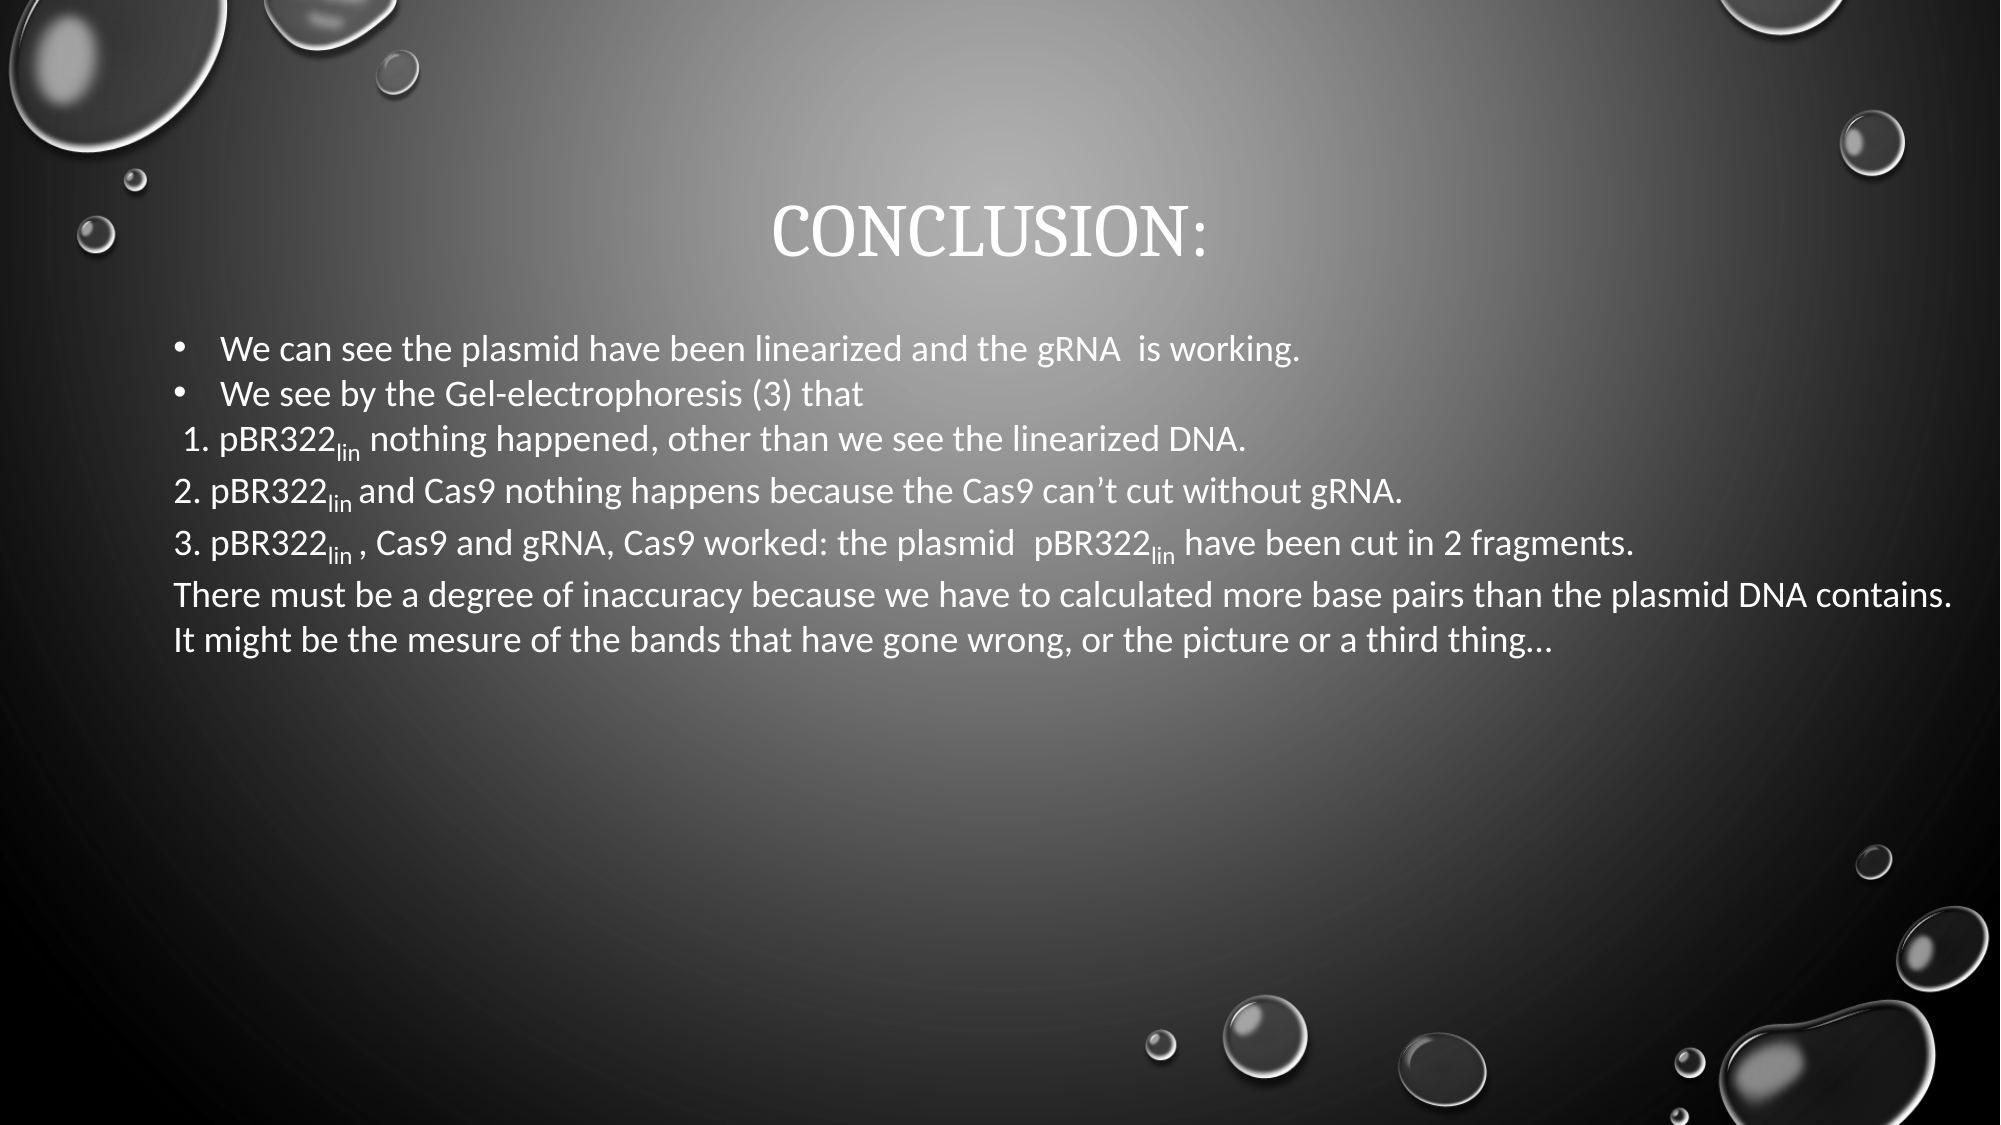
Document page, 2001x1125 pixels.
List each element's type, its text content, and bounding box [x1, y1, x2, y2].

title Conclusion: [149, 101, 1851, 364]
text_box We can see the plasmid have been linearized and the gRNA is working. We see by the Gel-electrophoresis (3) that 1. pBR322lin nothing happened, other than we see the linearized DNA. 2. pBR322lin and Cas9 nothing happens because the Cas9 can’t cut without gRNA. 3. pBR322lin , Cas9 and gRNA, Cas9 worked: the plasmid pBR322lin have been cut in 2 fragments. There must be a degree of inaccuracy because we have to calculated more base pairs than the plasmid DNA contains. It might be the mesure of the bands that have gone wrong, or the picture or a third thing… [158, 316, 1991, 696]
